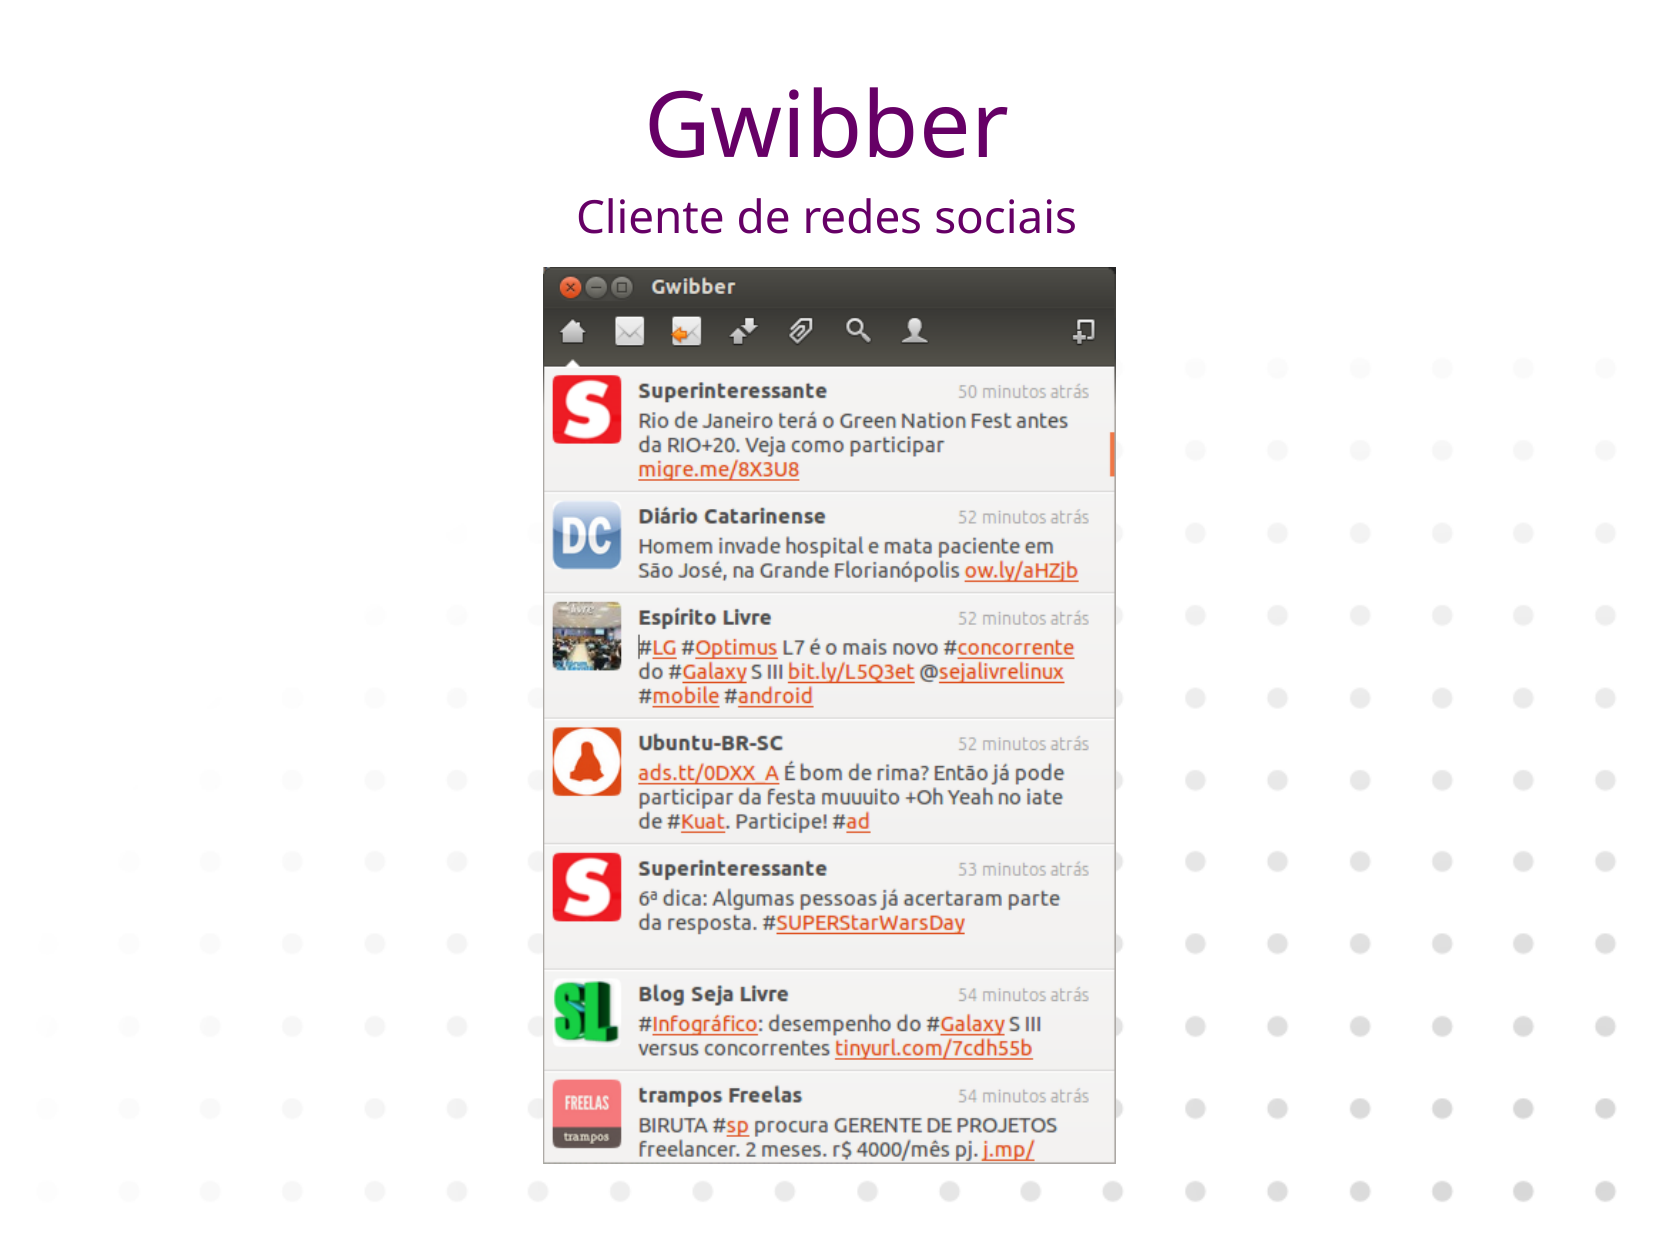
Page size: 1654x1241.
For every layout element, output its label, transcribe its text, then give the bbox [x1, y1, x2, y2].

picture [0, 0, 1654, 1241]
title Gwibber Cliente de redes sociais [82, 49, 1571, 257]
